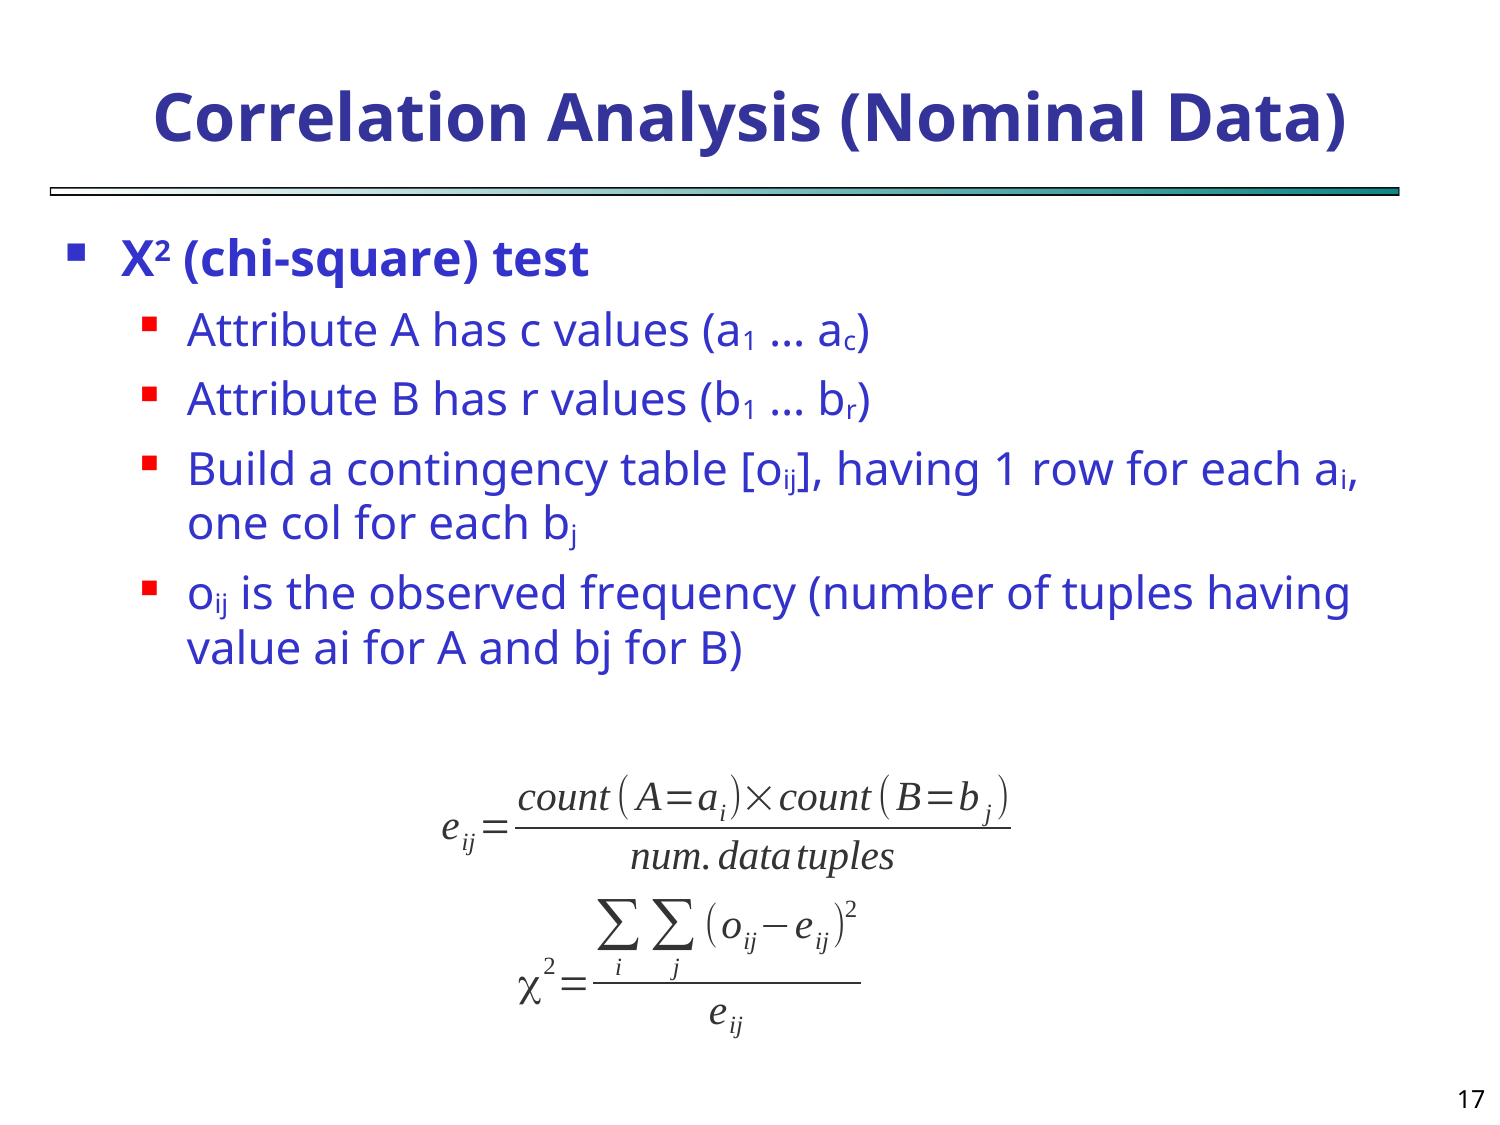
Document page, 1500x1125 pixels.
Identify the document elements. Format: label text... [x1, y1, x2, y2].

text_box 1 [1187, 1062, 1500, 1125]
chart [435, 772, 1019, 878]
title Correlation Analysis (Nominal Data) [0, 62, 1500, 163]
chart [510, 896, 869, 1039]
list Χ2 (chi-square) test Attribute A has c values (a1 … ac) Attribute B has r values (b1 … br) Build a contingency table [oij], having 1 row for each ai, one col for each bj oij is the observed frequency (number of tuples having value ai for A and bj for B) [49, 212, 1425, 1063]
